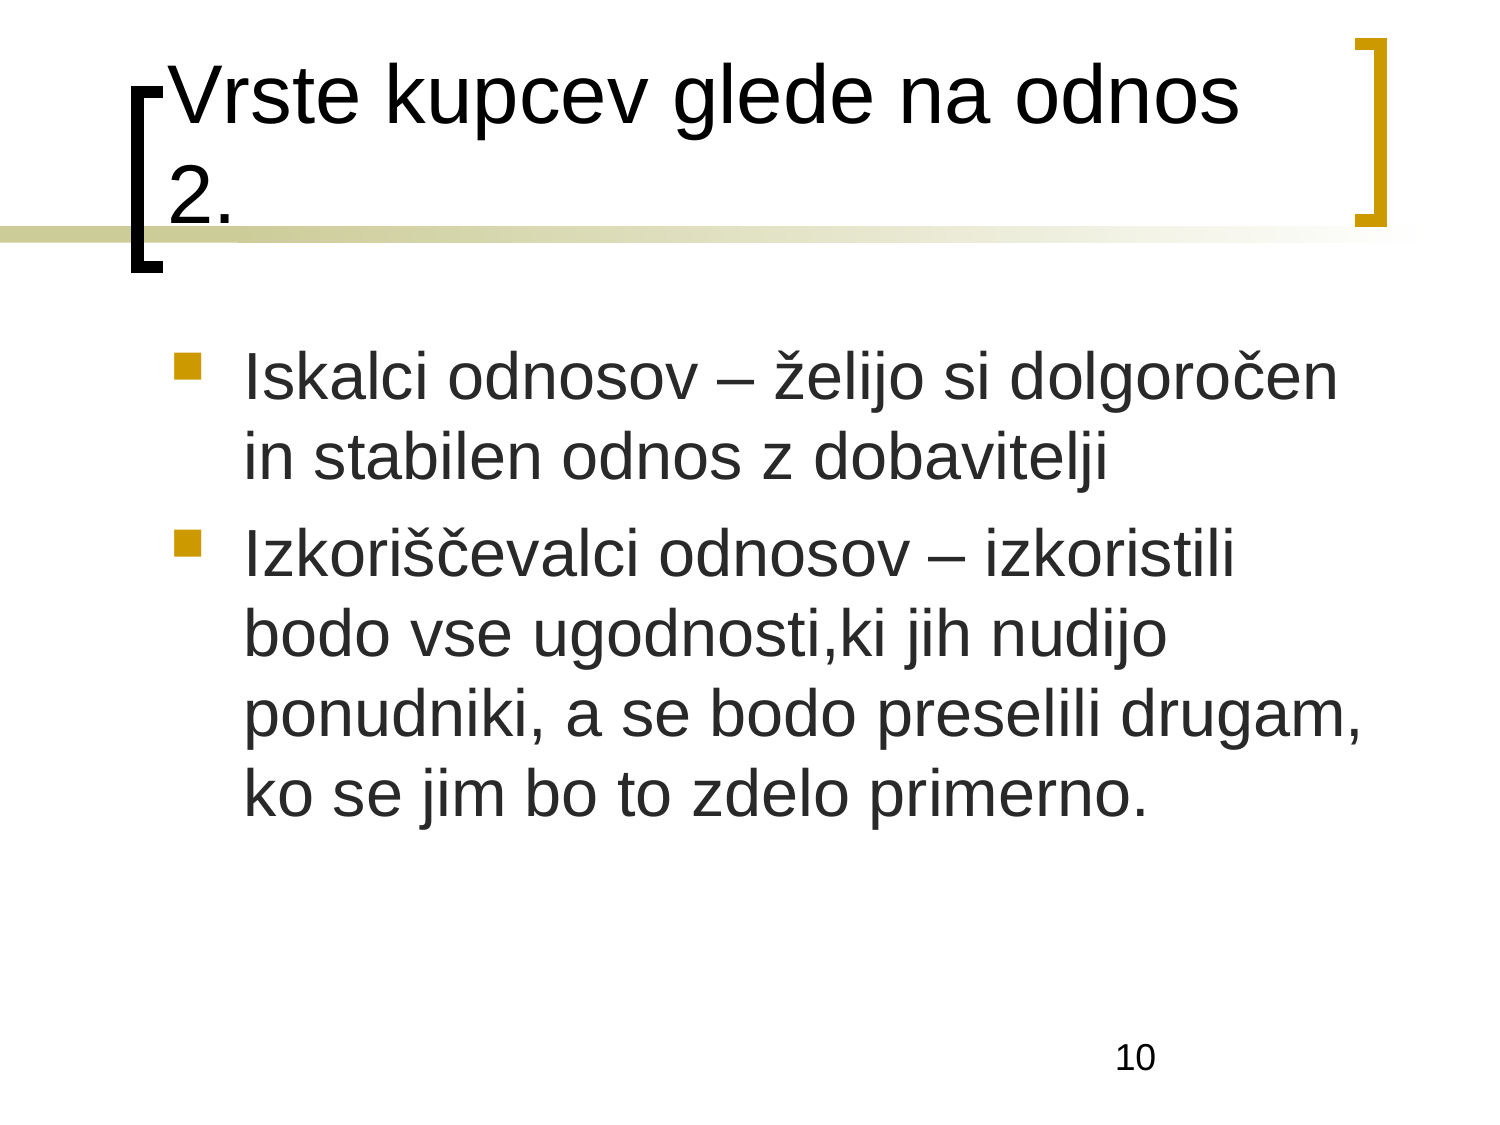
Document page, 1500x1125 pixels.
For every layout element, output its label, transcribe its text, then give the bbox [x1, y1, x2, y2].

title Vrste kupcev glede na odnos 2. [152, 15, 1328, 248]
list Iskalci odnosov – želijo si dolgoročen in stabilen odnos z dobavitelji Izkoriščevalci odnosov – izkoristili bodo vse ugodnosti,ki jih nudijo ponudniki, a se bodo preselili drugam, ko se jim bo to zdelo primerno. [155, 324, 1413, 1001]
